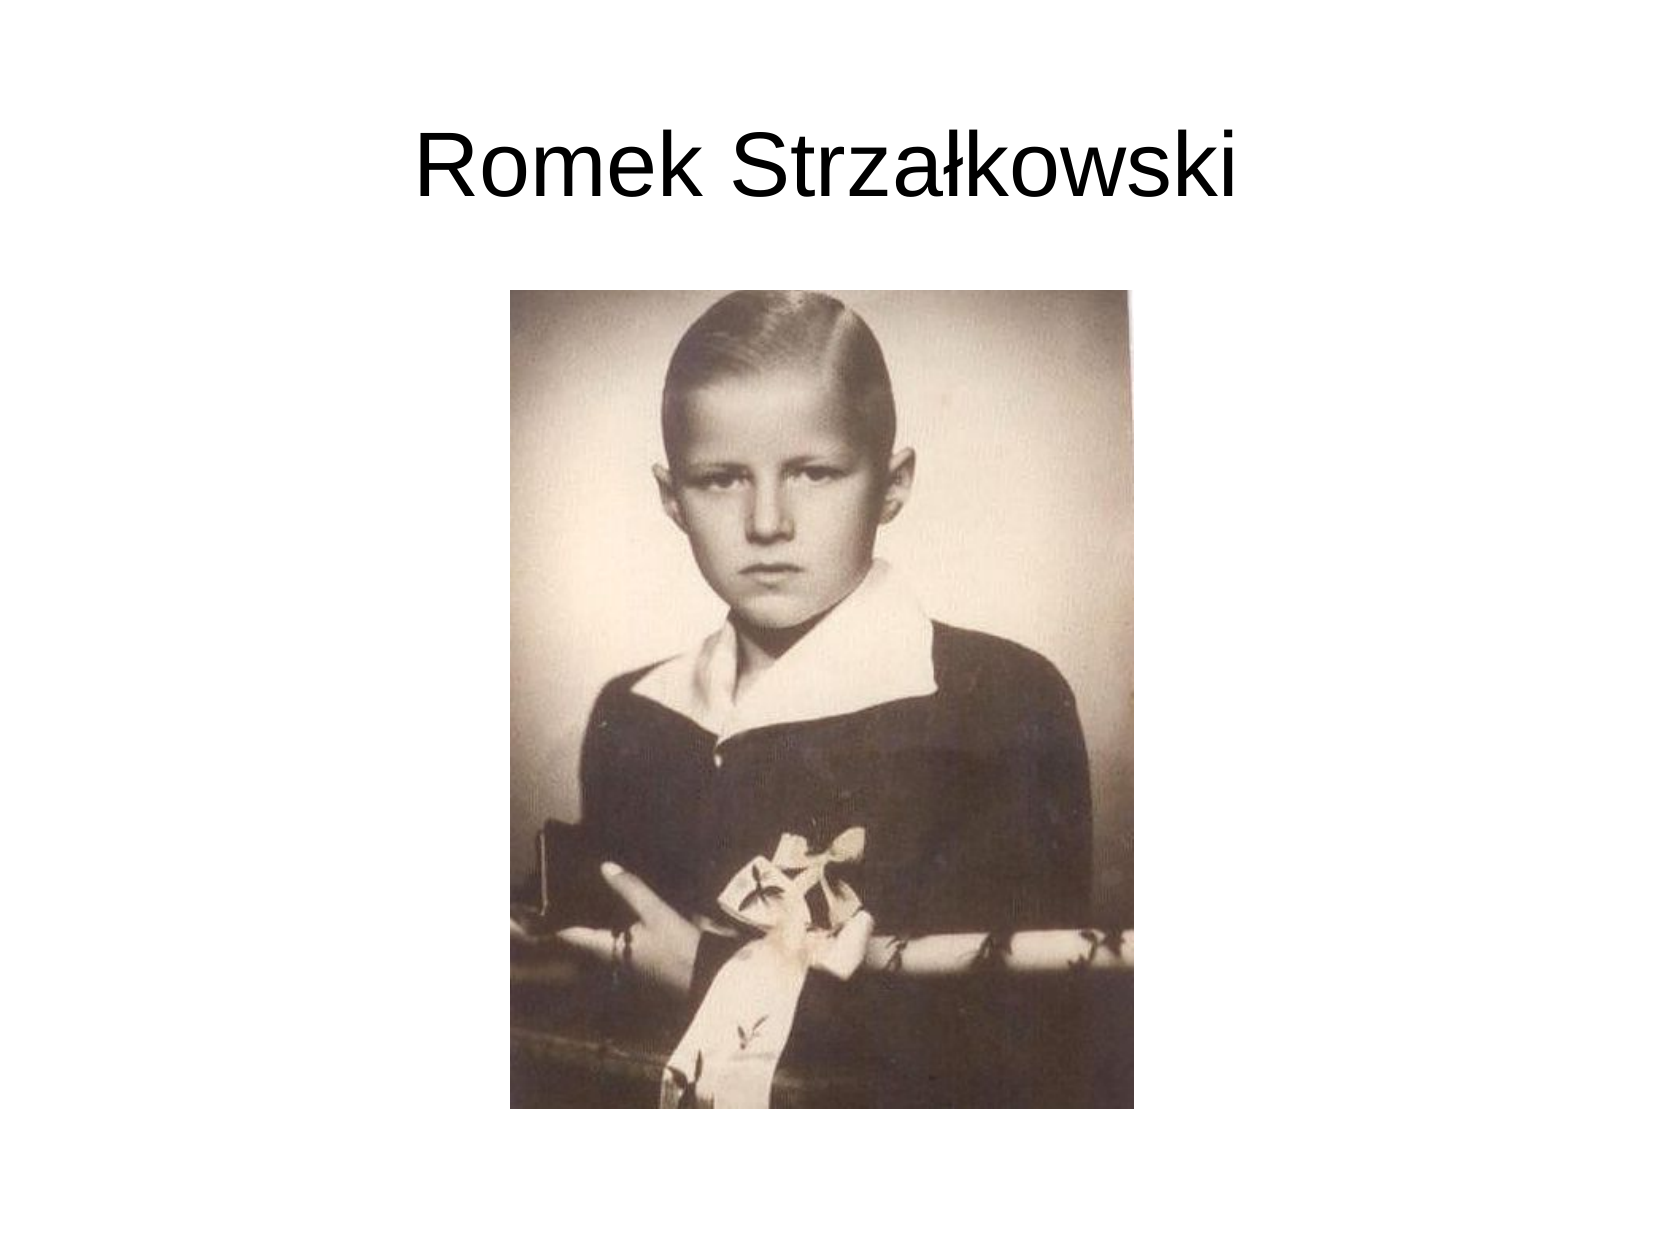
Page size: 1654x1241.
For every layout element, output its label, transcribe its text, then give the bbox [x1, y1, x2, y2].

picture [510, 290, 1134, 1109]
title Romek Strzałkowski [82, 61, 1571, 269]
